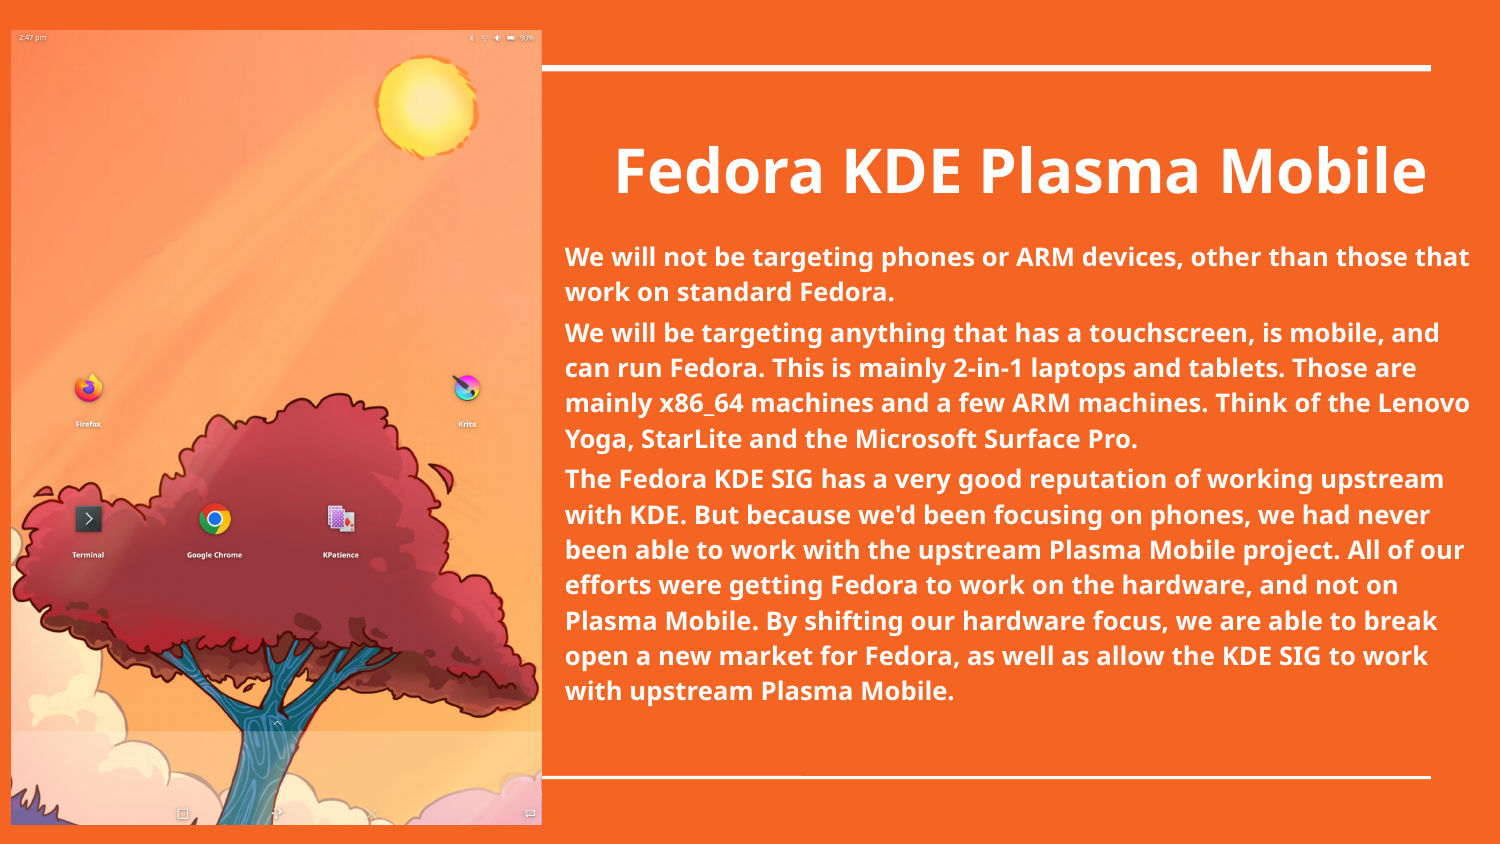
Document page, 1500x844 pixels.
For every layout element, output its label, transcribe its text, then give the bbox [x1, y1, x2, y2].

title Fedora KDE Plasma Mobile [547, 116, 1495, 221]
picture [11, 30, 542, 825]
list We will not be targeting phones or ARM devices, other than those that work on standard Fedora. We will be targeting anything that has a touchscreen, is mobile, and can run Fedora. This is mainly 2-in-1 laptops and tablets. Those are mainly x86_64 machines and a few ARM machines. Think of the Lenovo Yoga, StarLite and the Microsoft Surface Pro. The Fedora KDE SIG has a very good reputation of working upstream with KDE. But because we'd been focusing on phones, we had never been able to work with the upstream Plasma Mobile project. All of our efforts were getting Fedora to work on the hardware, and not on Plasma Mobile. By shifting our hardware focus, we are able to break open a new market for Fedora, as well as allow the KDE SIG to work with upstream Plasma Mobile. [549, 220, 1498, 748]
